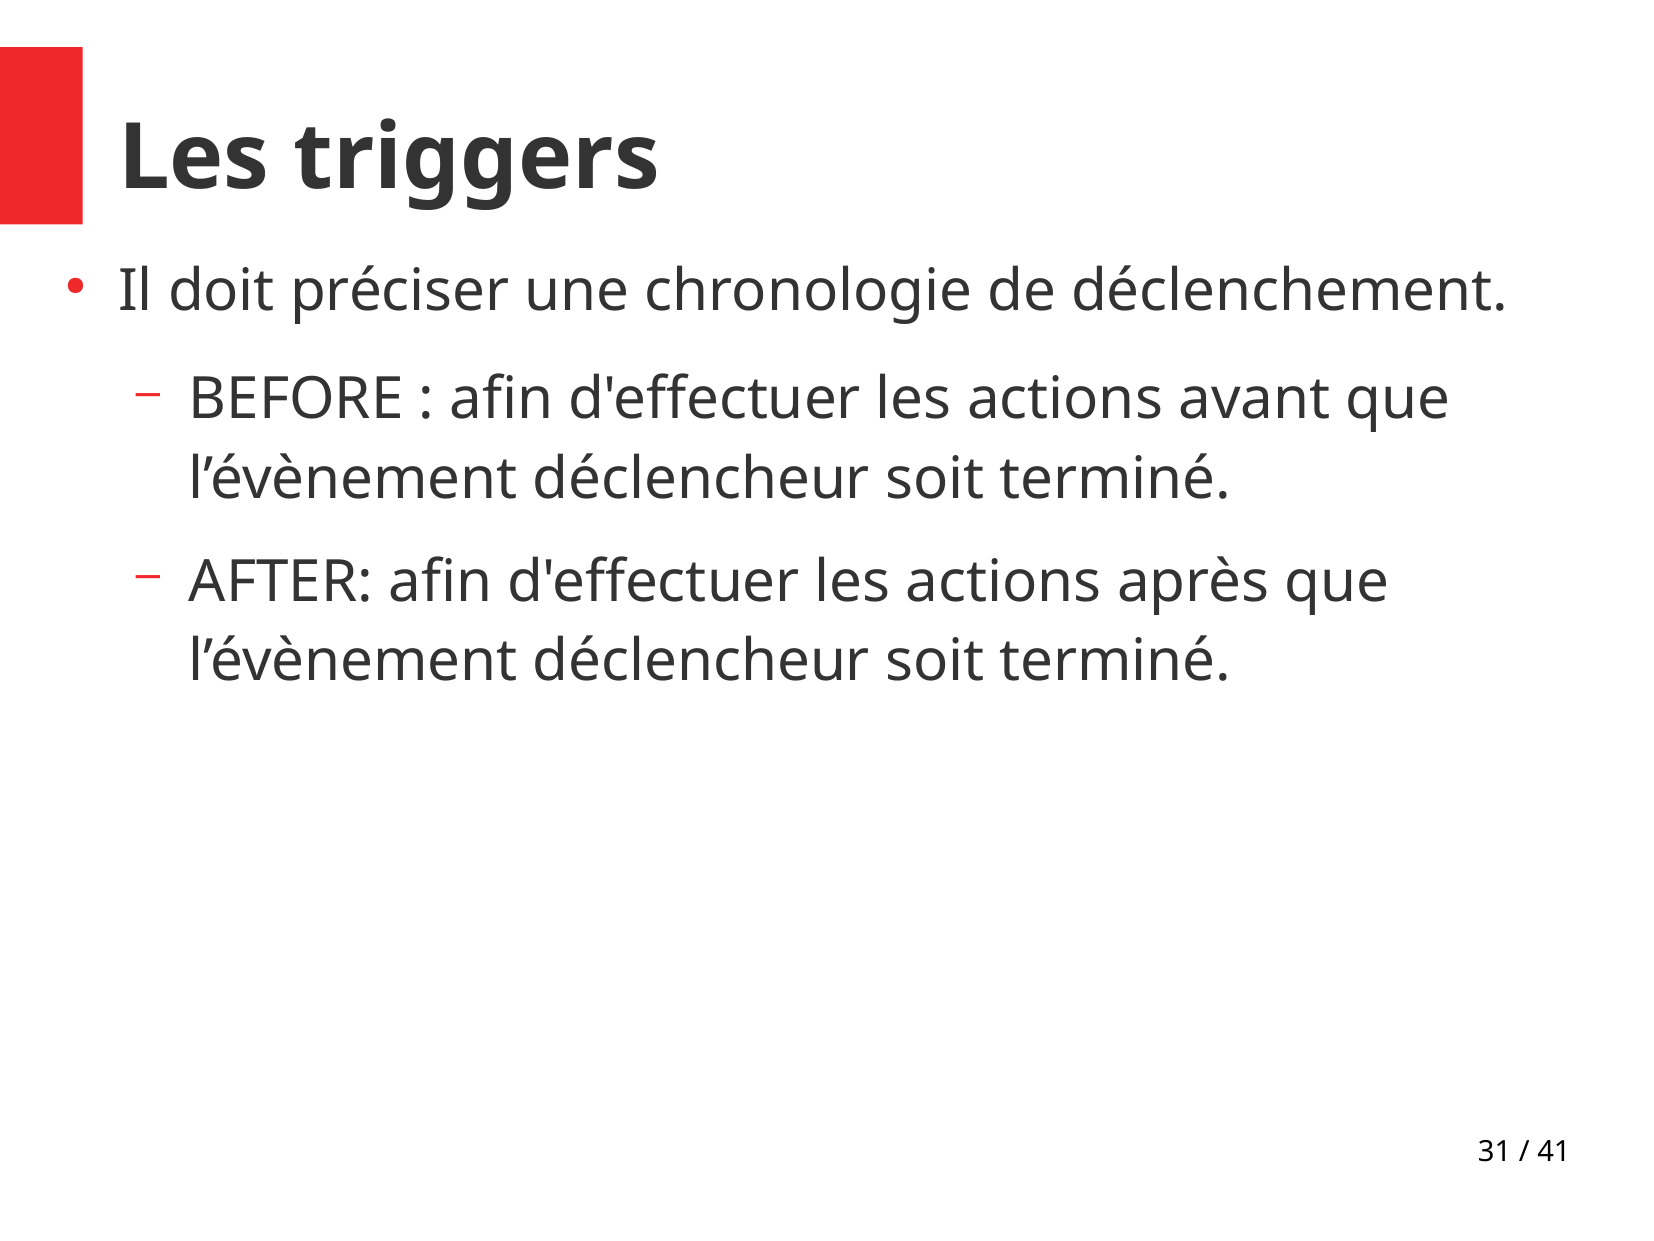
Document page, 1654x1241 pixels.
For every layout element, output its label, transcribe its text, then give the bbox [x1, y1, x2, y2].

title Les triggers [118, 49, 1571, 248]
list Il doit préciser une chronologie de déclenchement. BEFORE : afin d'effectuer les actions avant que l’évènement déclencheur soit terminé. AFTER: afin d'effectuer les actions après que l’évènement déclencheur soit terminé. [47, 248, 1607, 1182]
